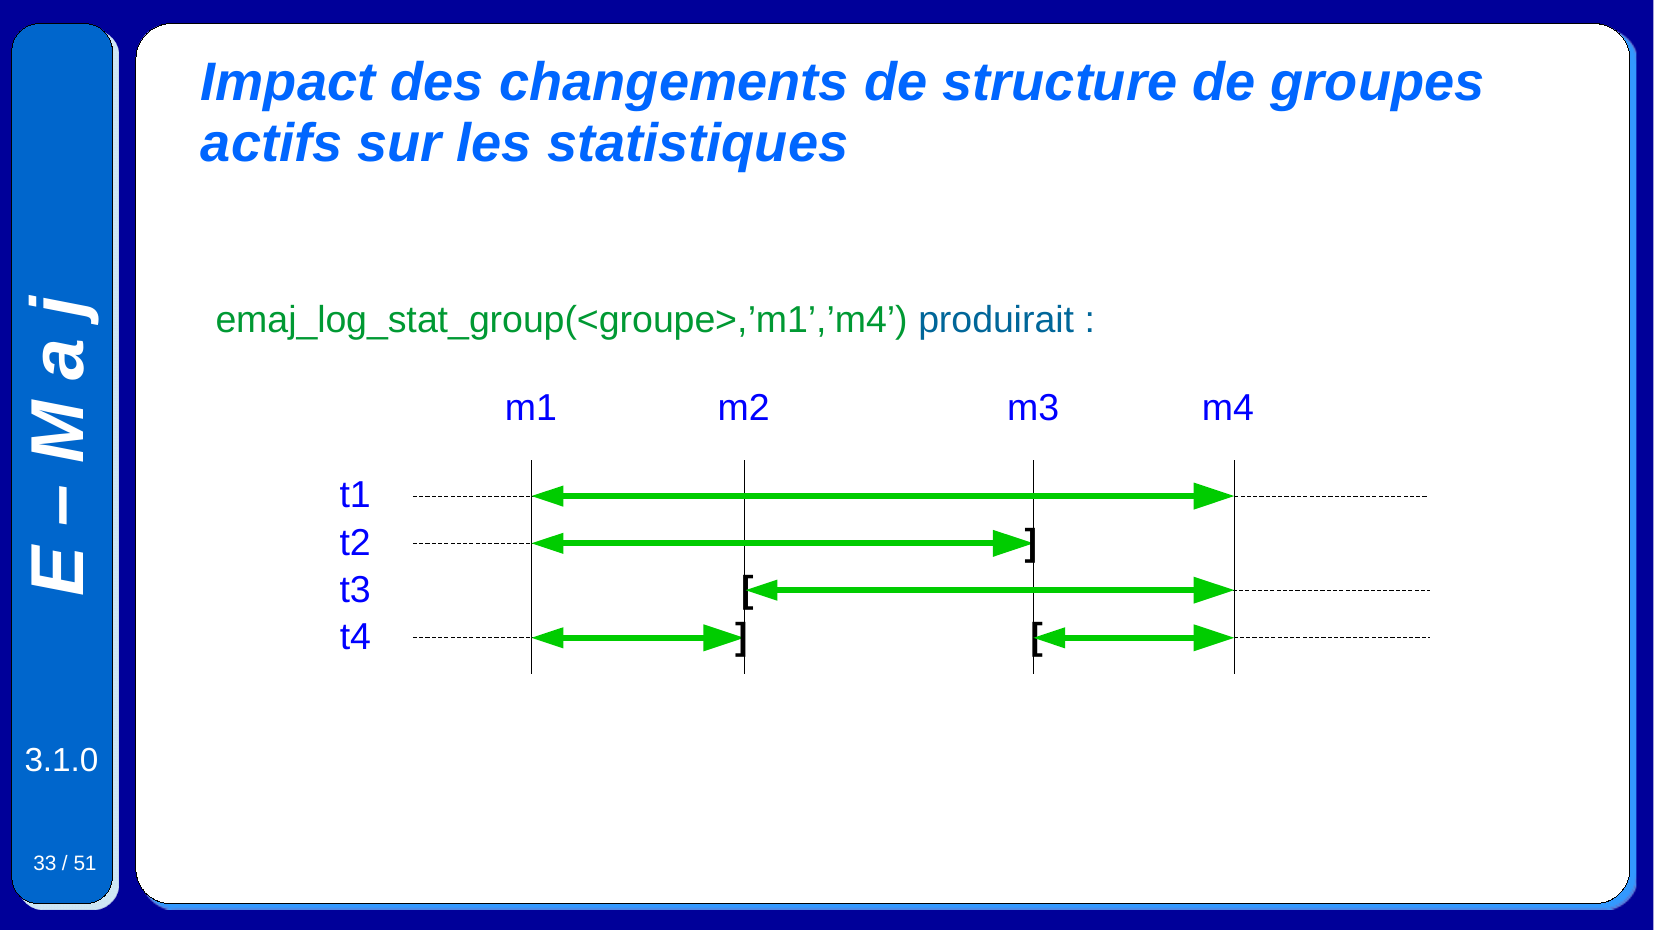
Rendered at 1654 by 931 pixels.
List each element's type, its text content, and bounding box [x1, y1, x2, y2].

text_box [ [1015, 608, 1058, 666]
text_box [ [726, 561, 769, 618]
text_box m3 [992, 379, 1074, 436]
text_box ] [1009, 513, 1053, 571]
text_box emaj_log_stat_group(<groupe>,’m1’,’m4’) produirait : [200, 291, 1111, 349]
text_box m1 [490, 379, 572, 436]
text_box t2 [324, 513, 386, 561]
title Impact des changements de structure de groupes actifs sur les statistiques [200, 34, 1575, 191]
text_box m4 [1187, 379, 1269, 436]
text_box t1 [324, 466, 386, 513]
text_box t4 [324, 608, 386, 666]
text_box t3 [324, 561, 386, 608]
text_box m2 [702, 379, 785, 436]
text_box ] [720, 608, 763, 666]
